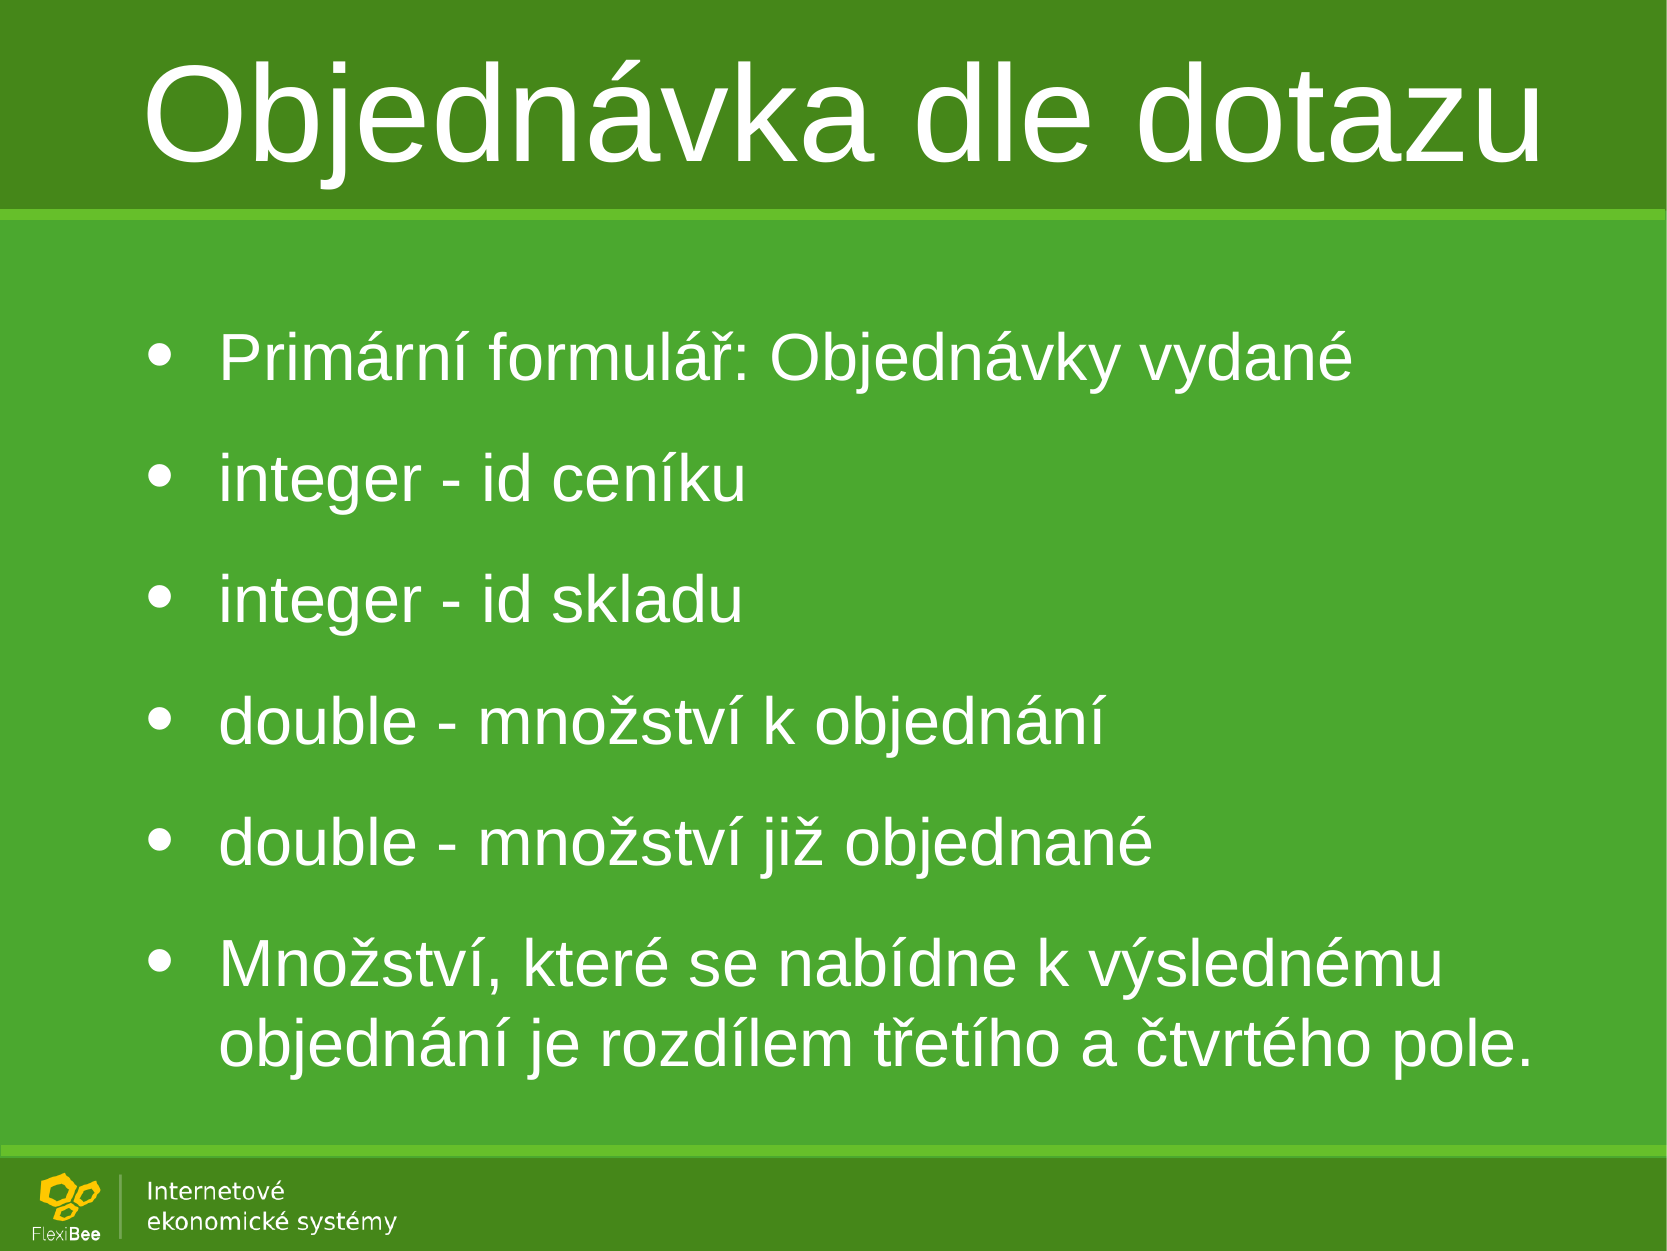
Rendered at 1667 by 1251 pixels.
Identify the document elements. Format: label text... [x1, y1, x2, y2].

list Primární formulář: Objednávky vydané integer - id ceníku integer - id skladu double - množství k objednání double - množství již objednané Množství, které se nabídne k výslednému objednání je rozdílem třetího a čtvrtého pole. [106, 295, 1560, 1099]
title Objednávka dle dotazu [118, 0, 1571, 361]
picture [0, 0, 1667, 1251]
